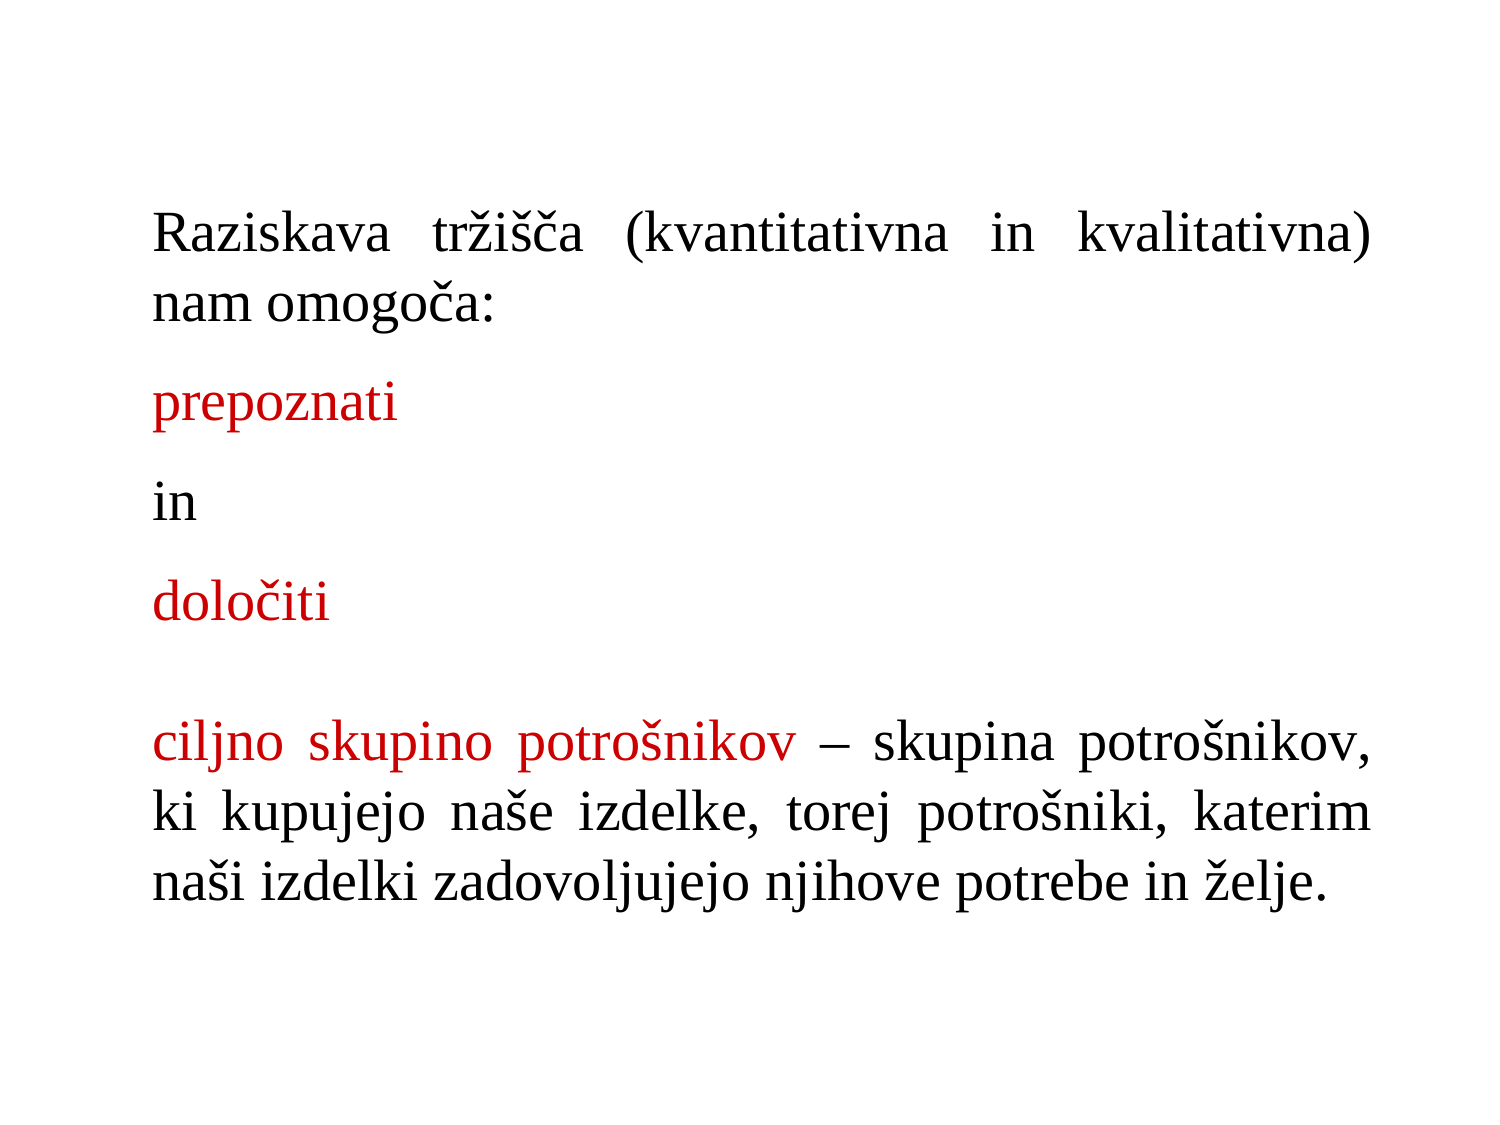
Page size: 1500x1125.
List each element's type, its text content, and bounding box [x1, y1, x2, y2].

text_box Raziskava tržišča (kvantitativna in kvalitativna) nam omogoča: prepoznati in določiti ciljno skupino potrošnikov – skupina potrošnikov, ki kupujejo naše izdelke, torej potrošniki, katerim naši izdelki zadovoljujejo njihove potrebe in želje. [137, 124, 1388, 1041]
